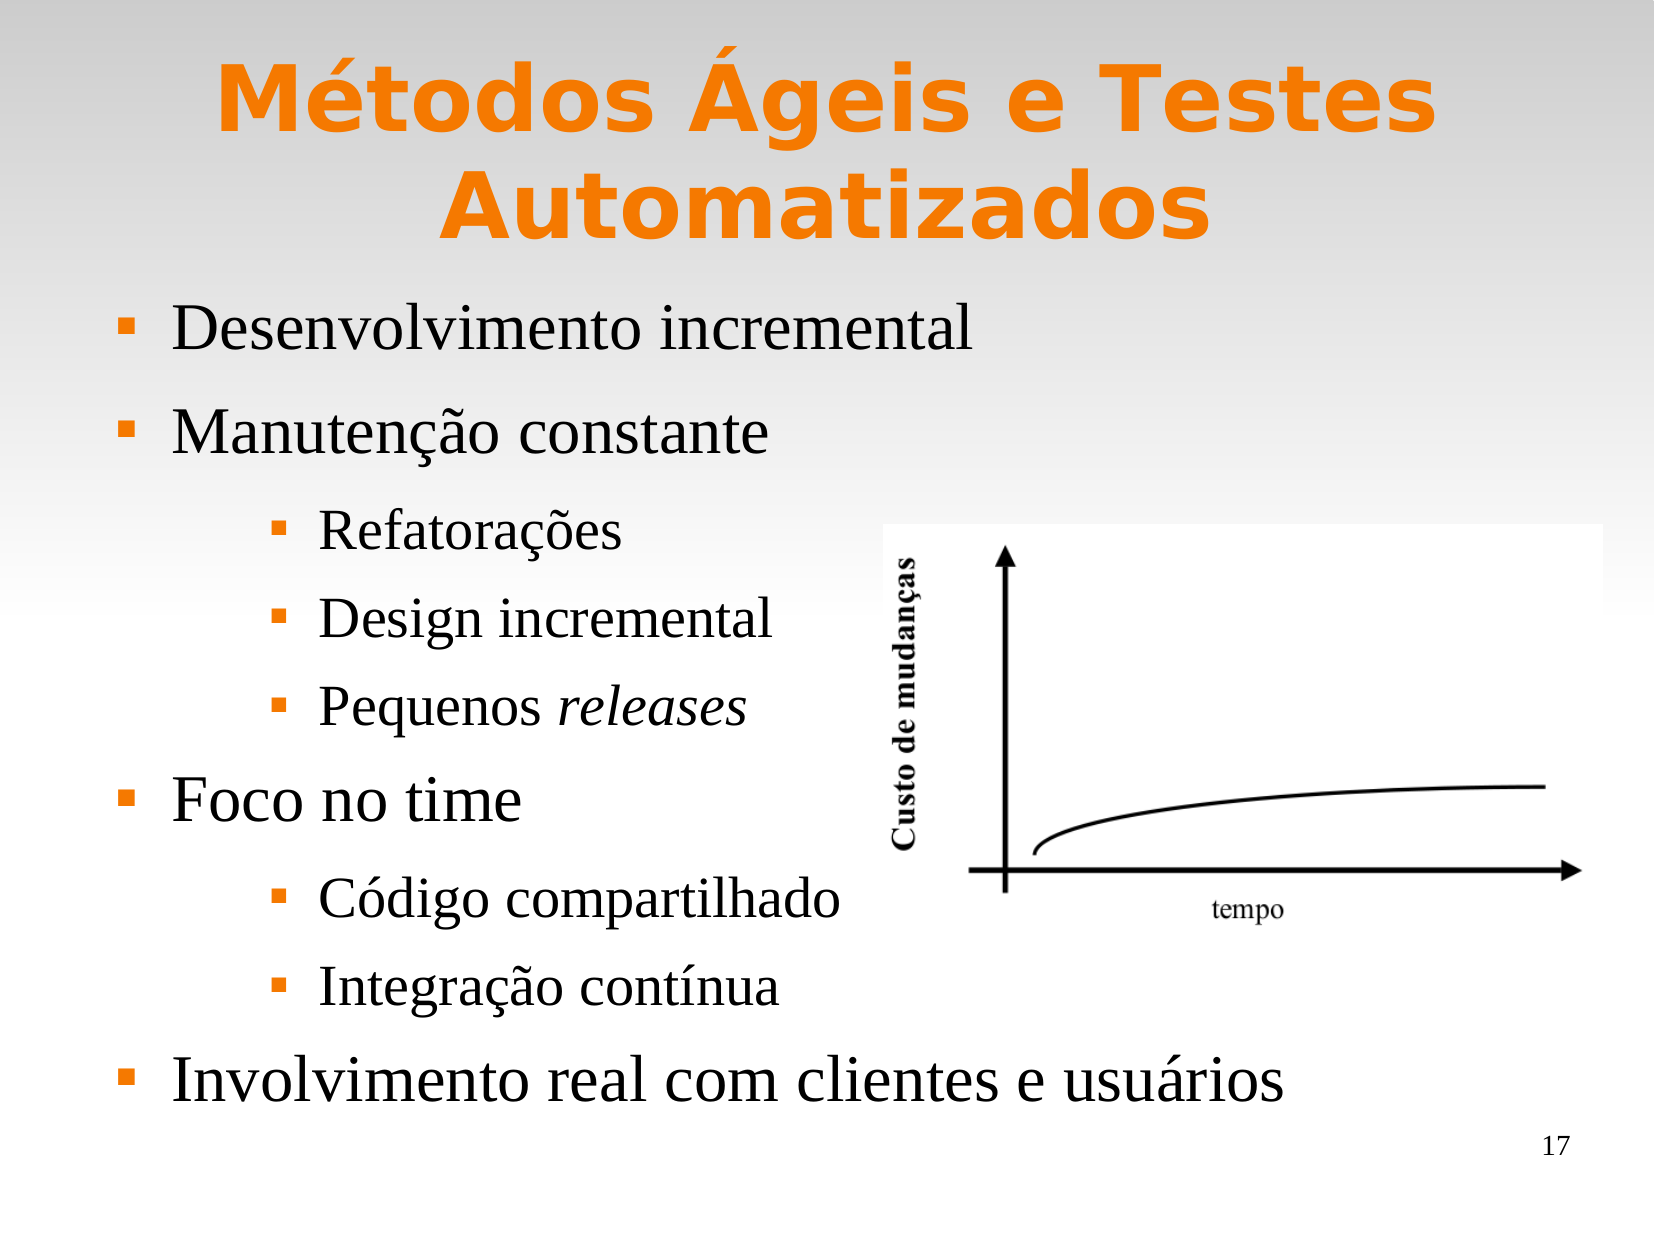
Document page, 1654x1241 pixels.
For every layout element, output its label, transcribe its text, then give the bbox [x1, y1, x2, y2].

list Desenvolvimento incremental Manutenção constante Refatorações Design incremental Pequenos releases Foco no time Código compartilhado Integração contínua Involvimento real com clientes e usuários [82, 290, 1571, 1173]
picture [883, 524, 1603, 938]
title Métodos Ágeis e Testes Automatizados [82, 45, 1571, 261]
